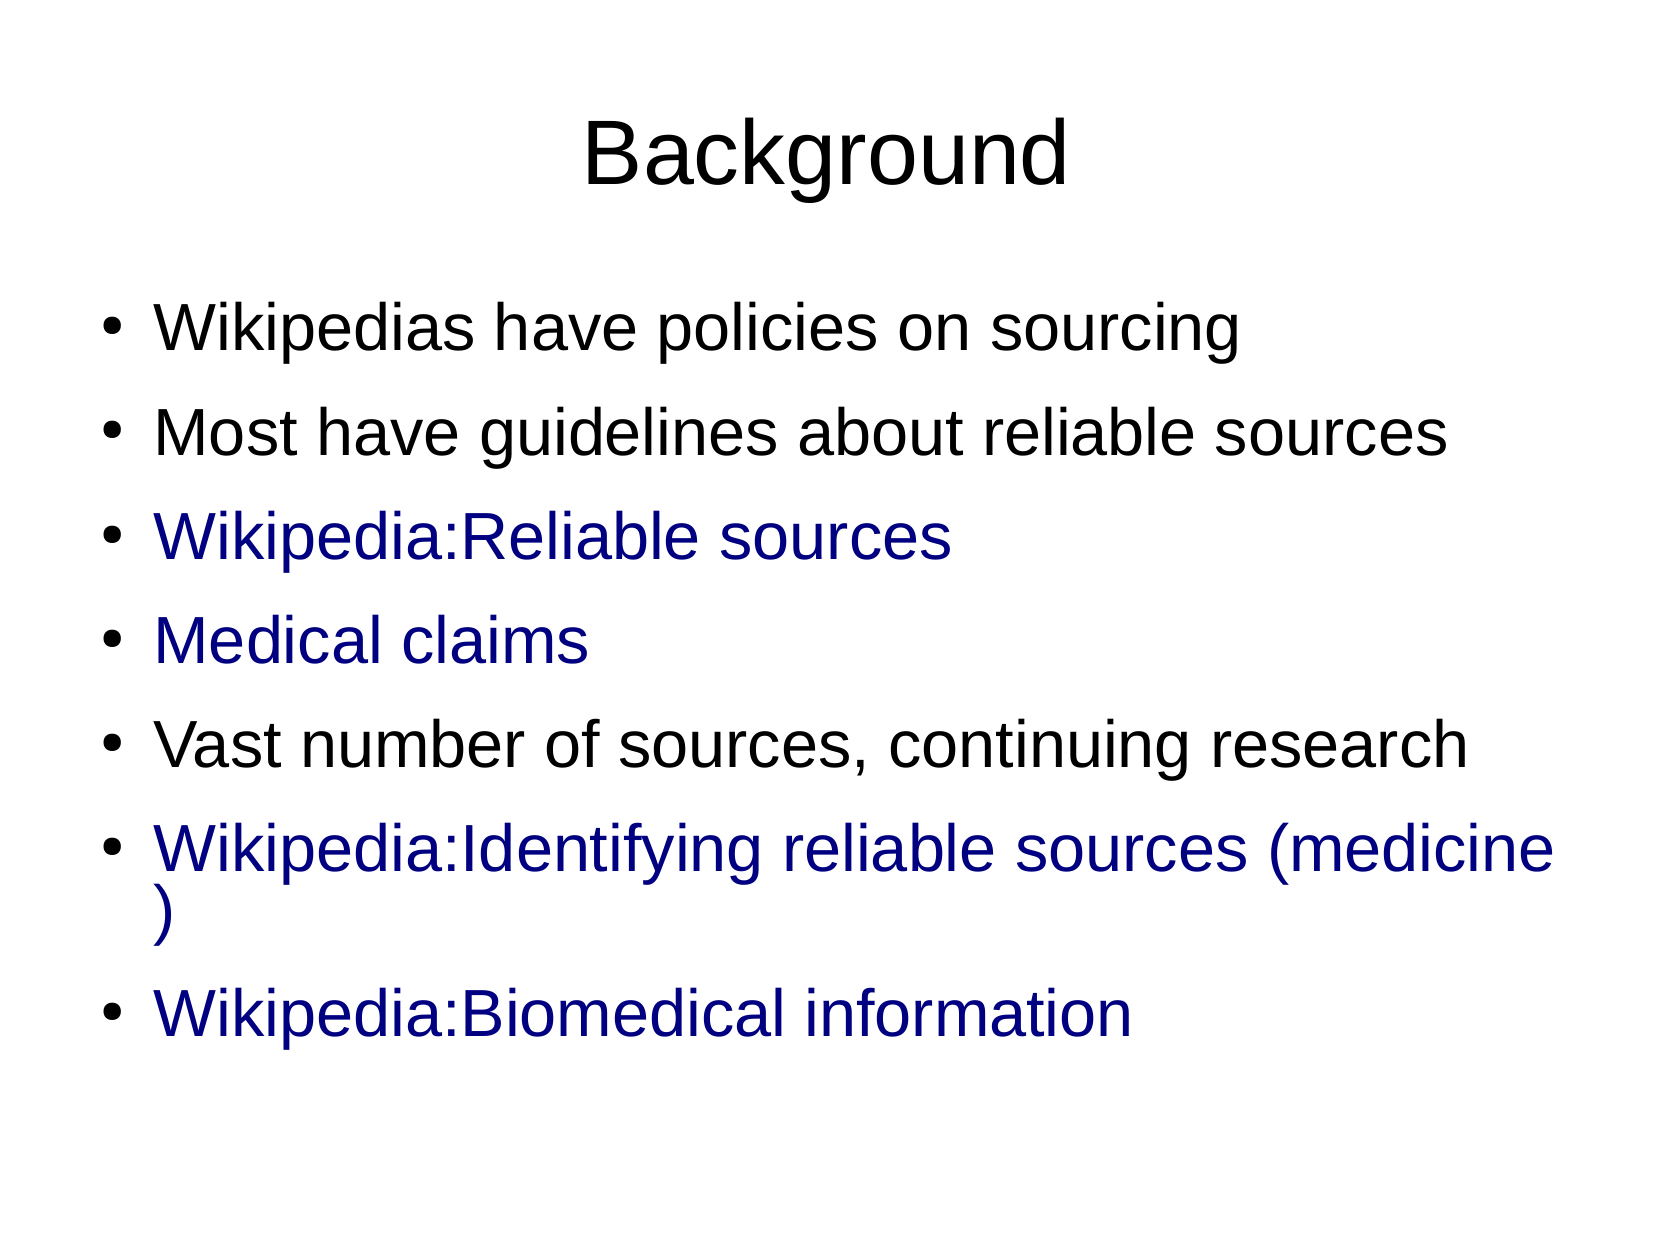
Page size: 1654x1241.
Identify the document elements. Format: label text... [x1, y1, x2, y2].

list Wikipedias have policies on sourcing Most have guidelines about reliable sources Wikipedia:Reliable sources Medical claims Vast number of sources, continuing research Wikipedia:Identifying reliable sources (medicine) Wikipedia:Biomedical information [82, 290, 1571, 1109]
title Background [82, 49, 1571, 257]
